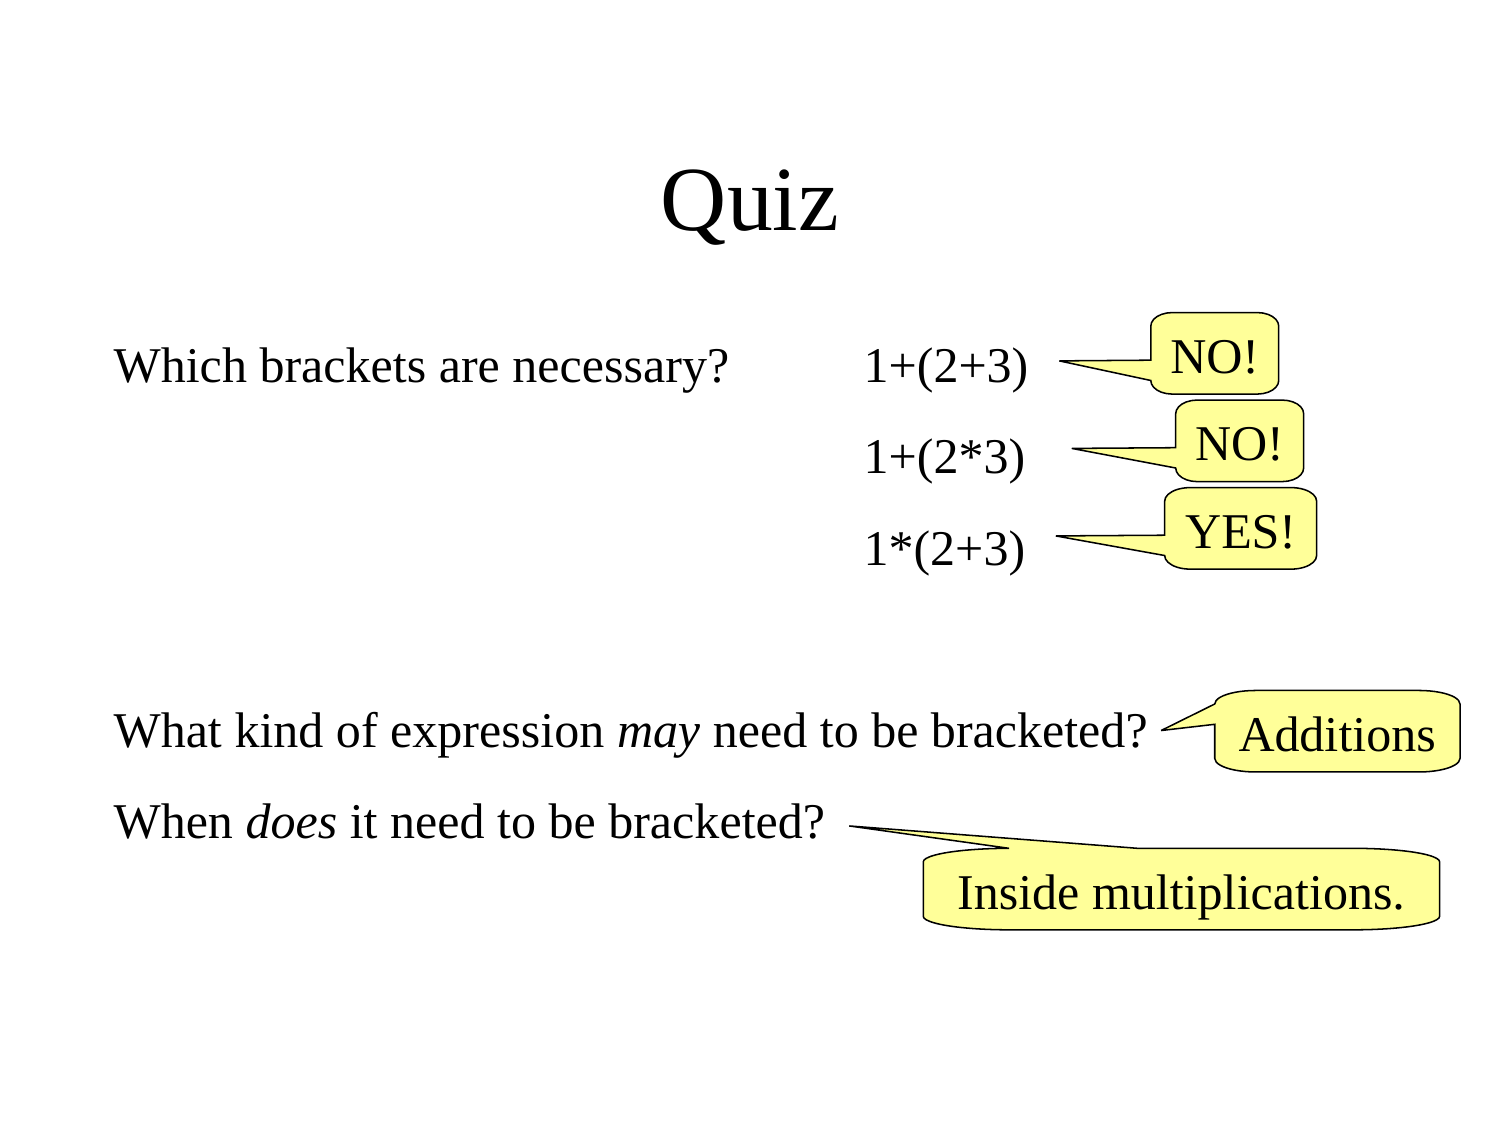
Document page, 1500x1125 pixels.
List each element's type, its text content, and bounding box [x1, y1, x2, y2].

title Quiz [112, 99, 1388, 288]
text_box NO! [1059, 312, 1279, 395]
text_box Additions [1161, 690, 1461, 772]
text_box YES! [1055, 487, 1317, 570]
text_box Which brackets are necessary? 1+(2+3) 1+(2*3) 1*(2+3) What kind of expression may need to be bracketed? When does it need to be bracketed? [98, 324, 1164, 857]
text_box NO! [1071, 400, 1304, 482]
text_box Inside multiplications. [849, 825, 1440, 930]
